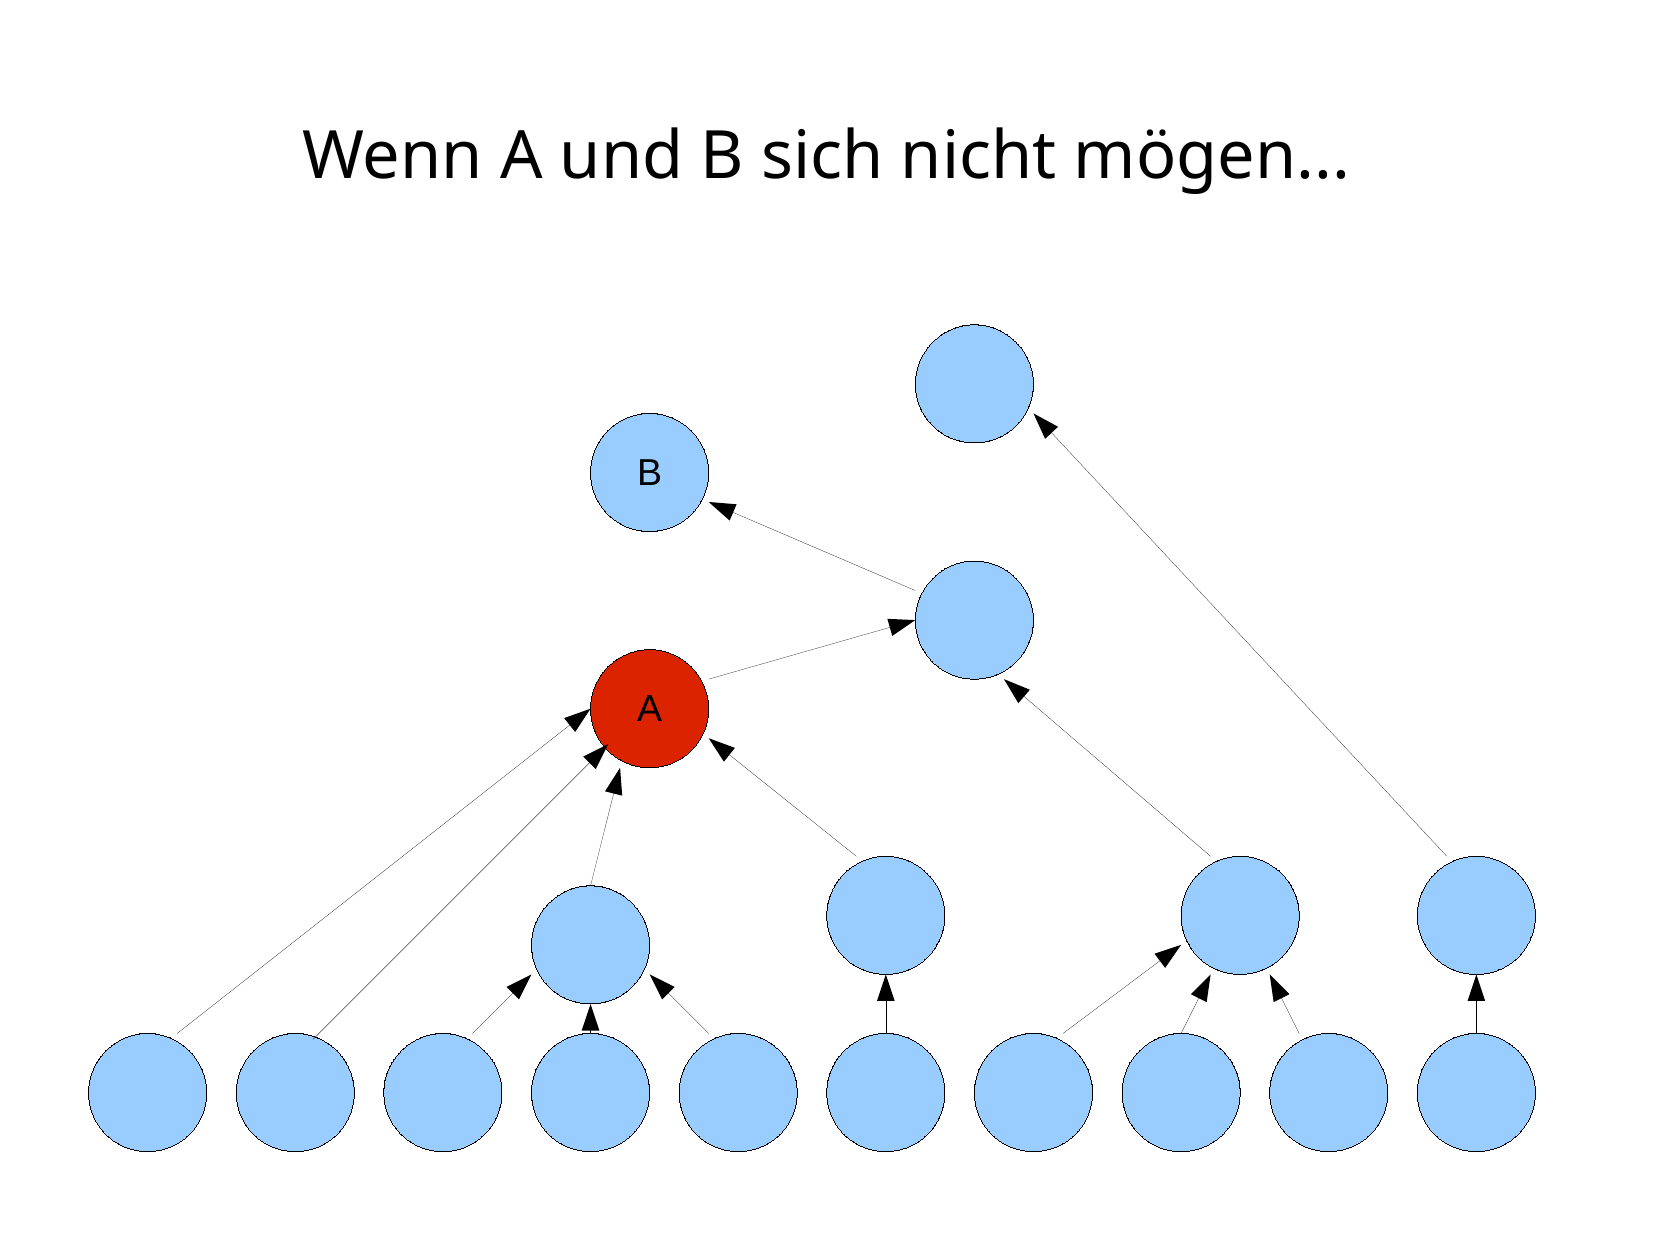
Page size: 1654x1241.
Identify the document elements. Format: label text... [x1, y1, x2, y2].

text_box [1122, 1033, 1241, 1152]
text_box [1417, 856, 1536, 975]
text_box [531, 1033, 650, 1152]
text_box [826, 1033, 945, 1152]
text_box [915, 324, 1034, 443]
title Wenn A und B sich nicht mögen... [82, 56, 1571, 250]
text_box [915, 561, 1034, 680]
text_box [236, 1033, 355, 1152]
text_box [531, 885, 650, 1004]
text_box [1269, 1033, 1388, 1152]
text_box [1181, 856, 1300, 975]
text_box [383, 1033, 502, 1152]
text_box [1417, 1033, 1536, 1152]
text_box A [590, 649, 709, 768]
text_box [88, 1033, 207, 1152]
text_box [826, 856, 945, 975]
text_box [974, 1033, 1093, 1152]
text_box [679, 1033, 798, 1152]
text_box B [590, 413, 709, 532]
